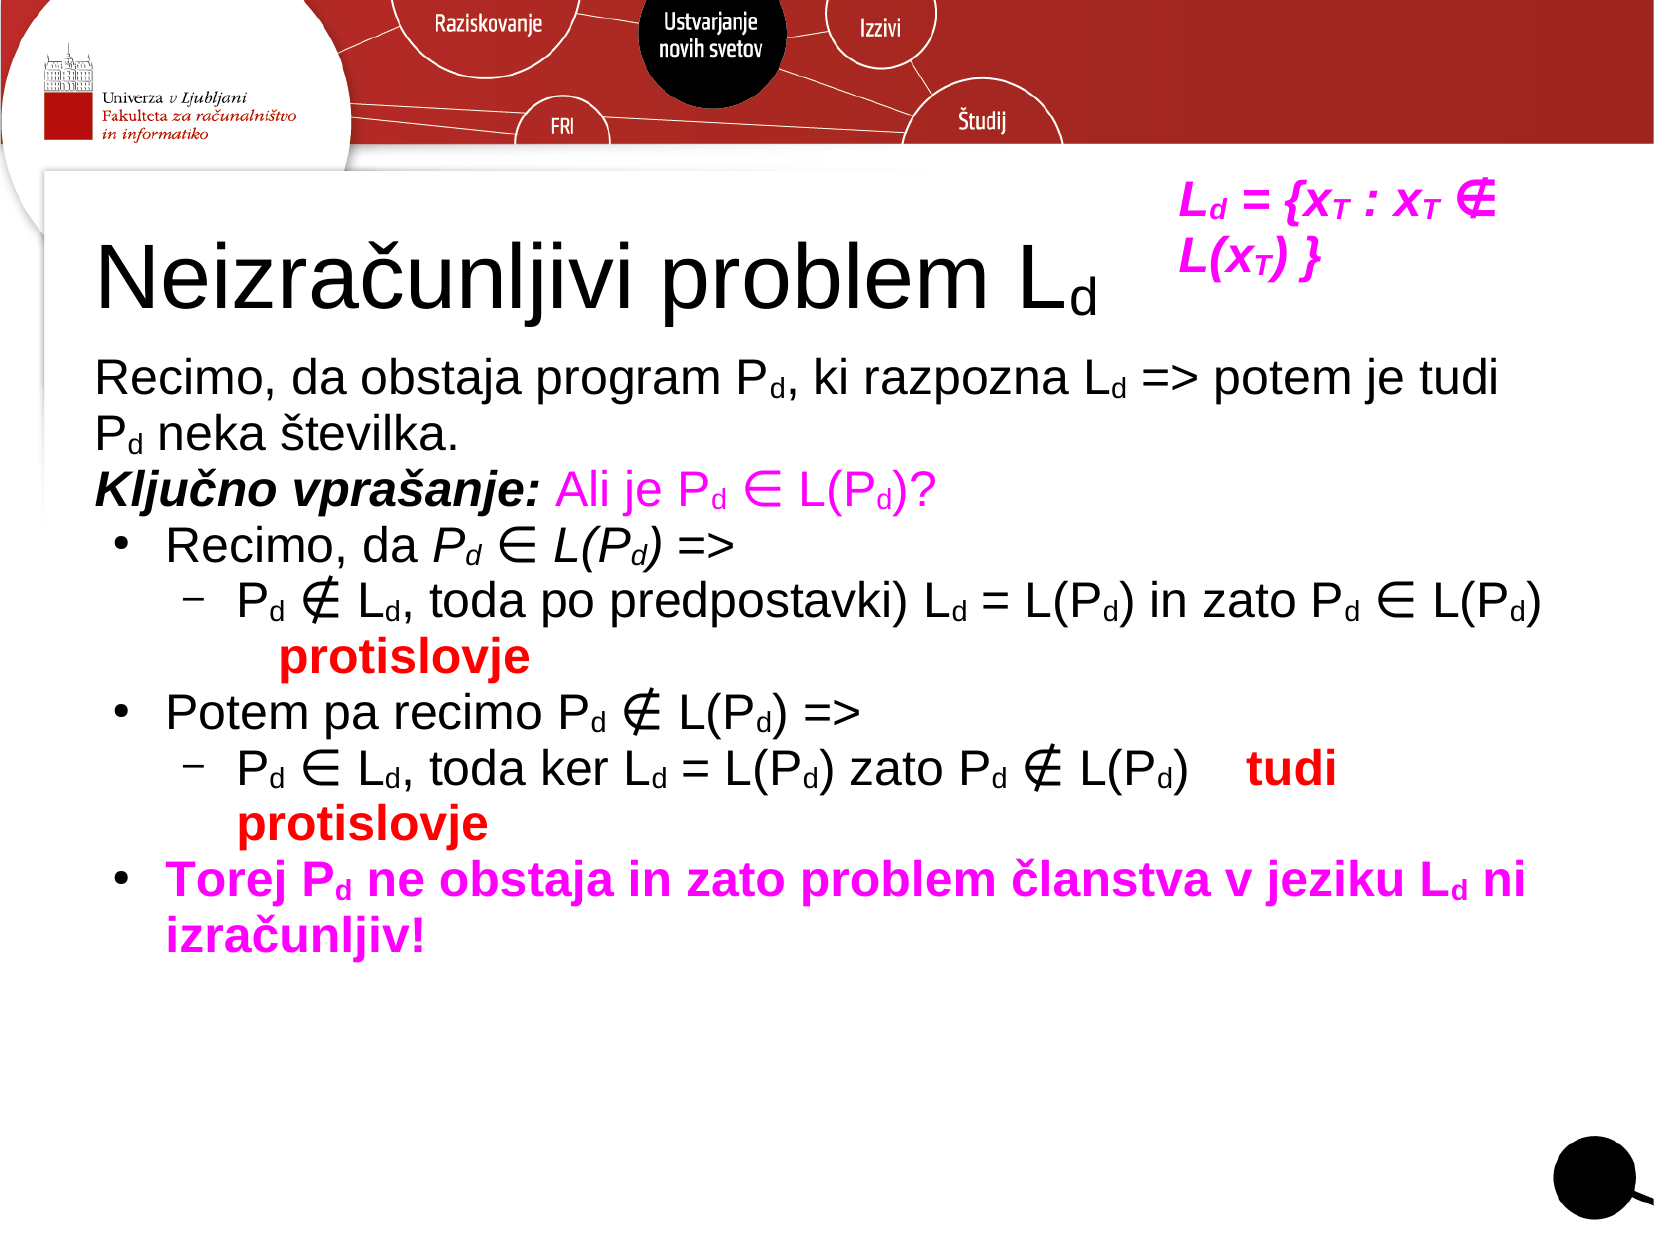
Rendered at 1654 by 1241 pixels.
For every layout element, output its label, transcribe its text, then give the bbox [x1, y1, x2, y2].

list Recimo, da obstaja program Pd, ki razpozna Ld => potem je tudi Pd neka številka. Ključno vprašanje: Ali je Pd ∈ L(Pd)? Recimo, da Pd ∈ L(Pd) => Pd ∉ Ld, toda po predpostavki) Ld = L(Pd) in zato Pd ∈ L(Pd) protislovje Potem pa recimo Pd ∉ L(Pd) => Pd ∈ Ld, toda ker Ld = L(Pd) zato Pd ∉ L(Pd) tudi protislovje Torej Pd ne obstaja in zato problem članstva v jeziku Ld ni izračunljiv! [94, 349, 1550, 821]
picture [0, 0, 1654, 1241]
list Ld = {xT : xT ∉ L(xT) } [1178, 171, 1642, 249]
title Neizračunljivi problem Ld [47, 173, 1146, 381]
